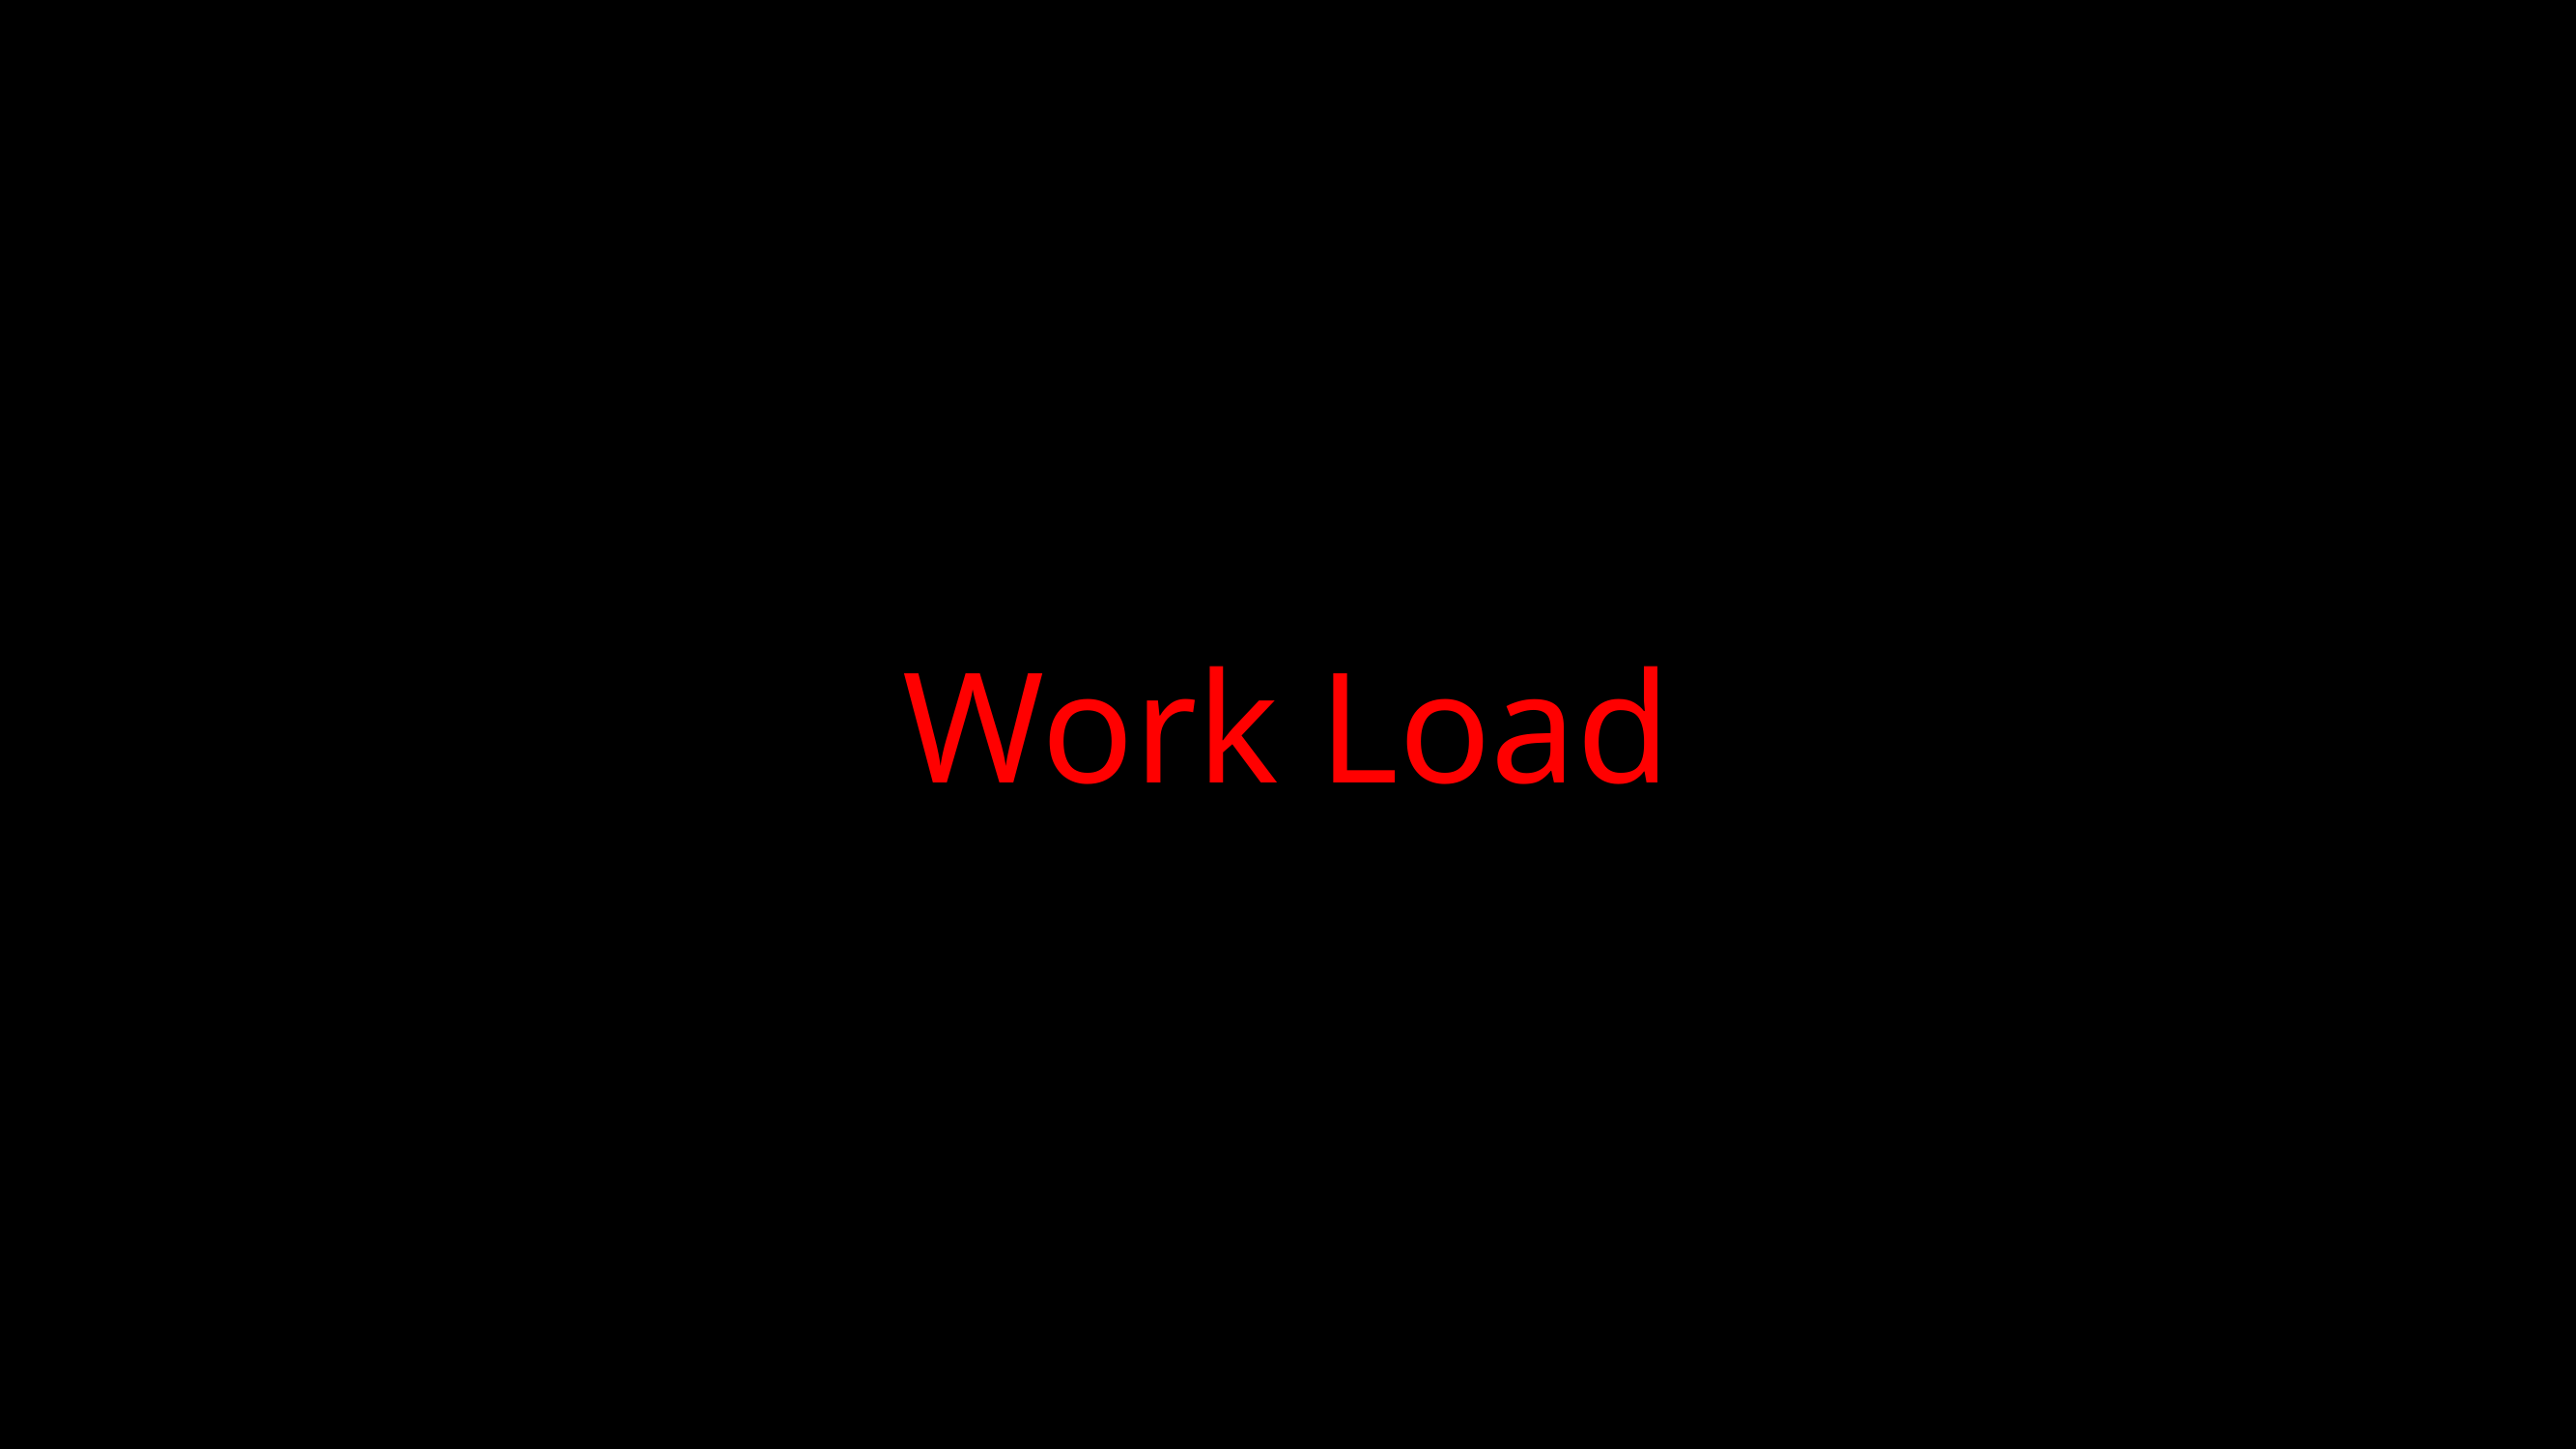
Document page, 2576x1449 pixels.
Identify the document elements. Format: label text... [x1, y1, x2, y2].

title Work Load [183, 440, 2392, 1007]
